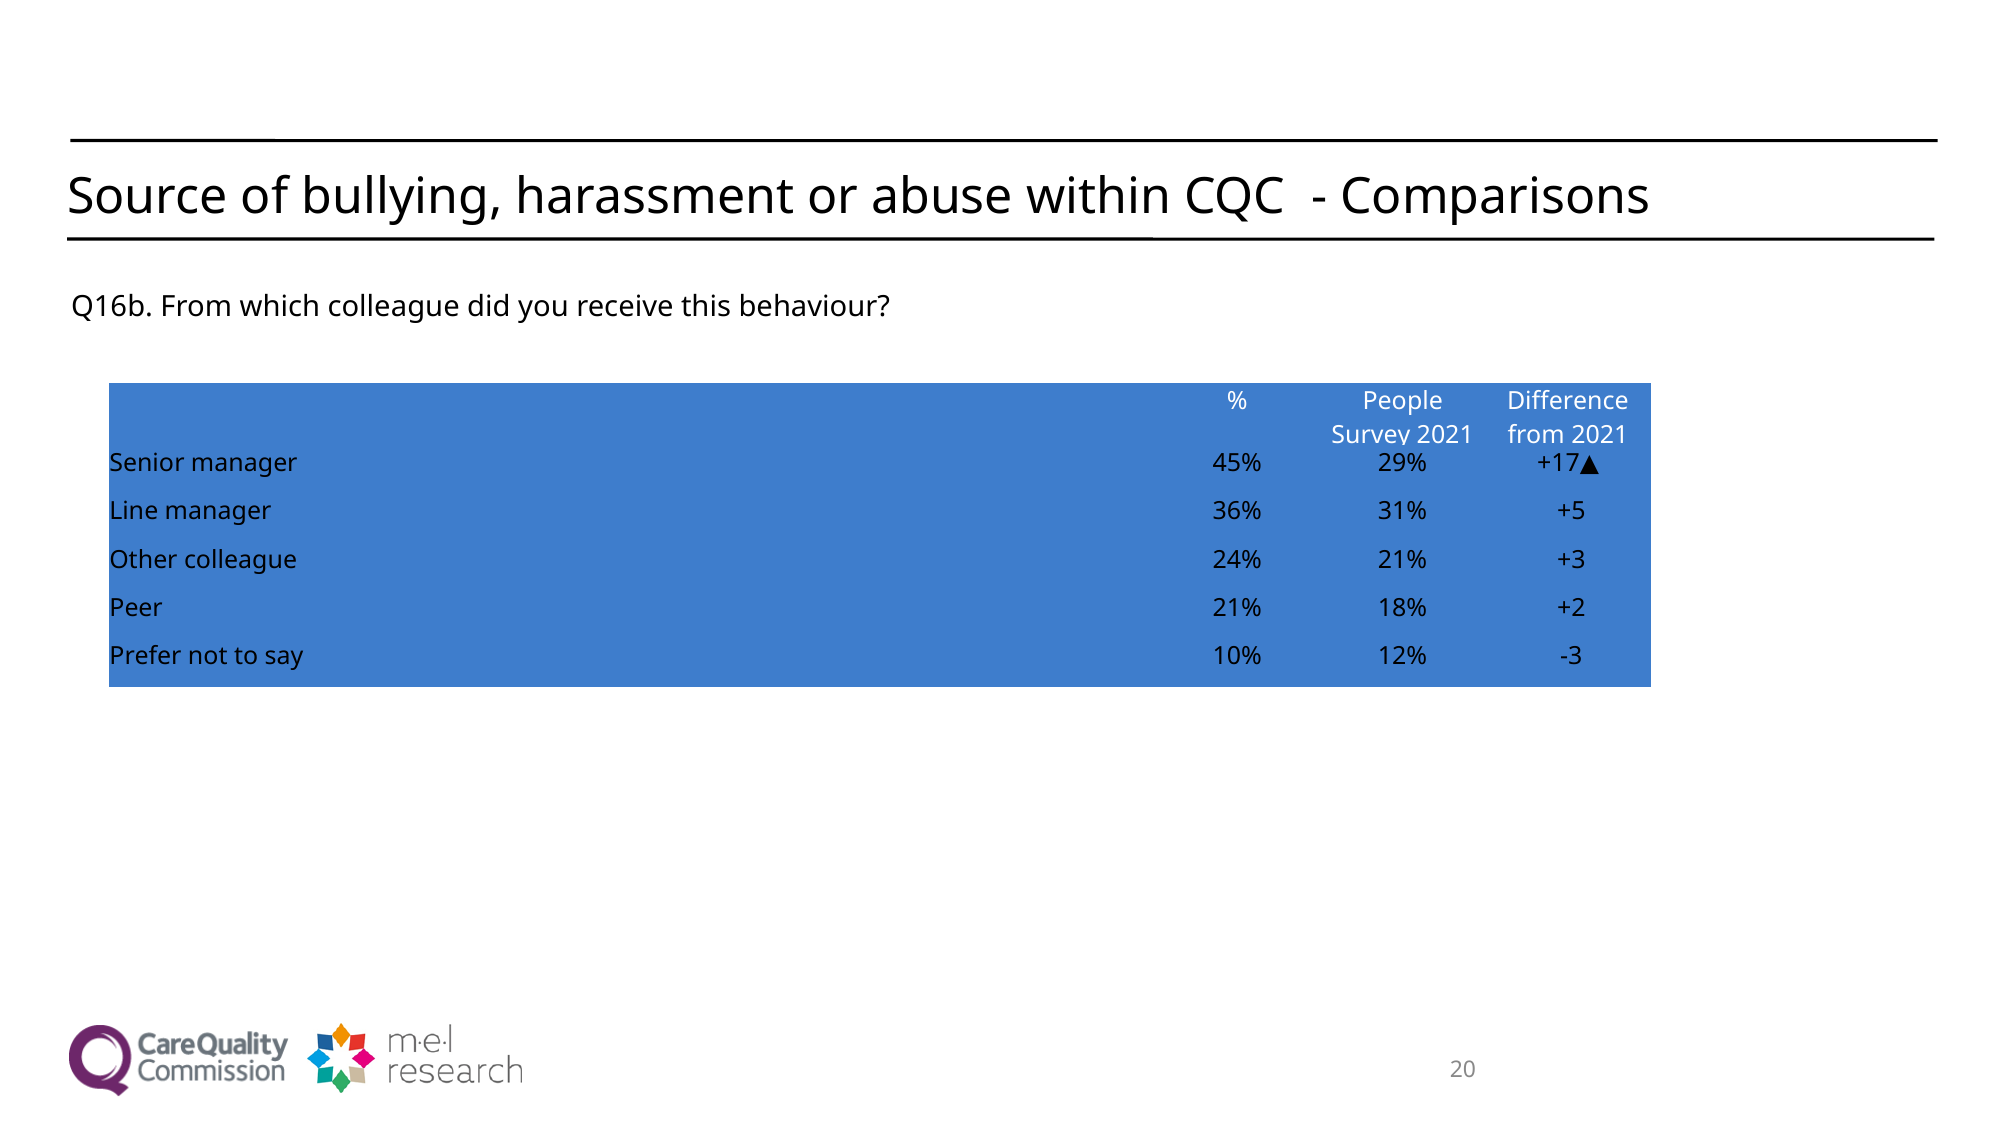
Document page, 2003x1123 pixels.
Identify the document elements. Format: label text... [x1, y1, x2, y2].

table_cell 24% [1155, 541, 1320, 590]
table_cell Senior manager [109, 445, 1155, 493]
table_header People Survey 2021 [1320, 383, 1485, 445]
table_cell 10% [1155, 638, 1320, 687]
table_cell Other colleague [109, 541, 1155, 590]
picture [67, 1023, 291, 1099]
text_box 20 [1434, 1039, 1902, 1100]
table_cell +2 [1485, 590, 1651, 638]
table_cell 31% [1320, 493, 1485, 541]
table_cell 45% [1155, 445, 1320, 493]
title Source of bullying, harassment or abuse within CQC - Comparisons [67, 143, 1938, 232]
table_cell +5 [1485, 493, 1651, 541]
table_cell 36% [1155, 493, 1320, 541]
table_cell 18% [1320, 590, 1485, 638]
table_header % [1155, 383, 1320, 445]
table_cell 29% [1320, 445, 1485, 493]
table_cell Peer [109, 590, 1155, 638]
table_cell Line manager [109, 493, 1155, 541]
table_header [109, 383, 1155, 445]
table_cell -3 [1485, 638, 1651, 687]
table_cell 12% [1320, 638, 1485, 687]
table_cell +3 [1485, 541, 1651, 590]
table_cell Prefer not to say [109, 638, 1155, 687]
table_cell 21% [1320, 541, 1485, 590]
table_cell 21% [1155, 590, 1320, 638]
picture [307, 1023, 522, 1093]
table_cell +17▲ [1485, 445, 1651, 493]
table_header Difference from 2021 [1485, 383, 1651, 445]
text_box Q16b. From which colleague did you receive this behaviour? [71, 280, 1740, 322]
